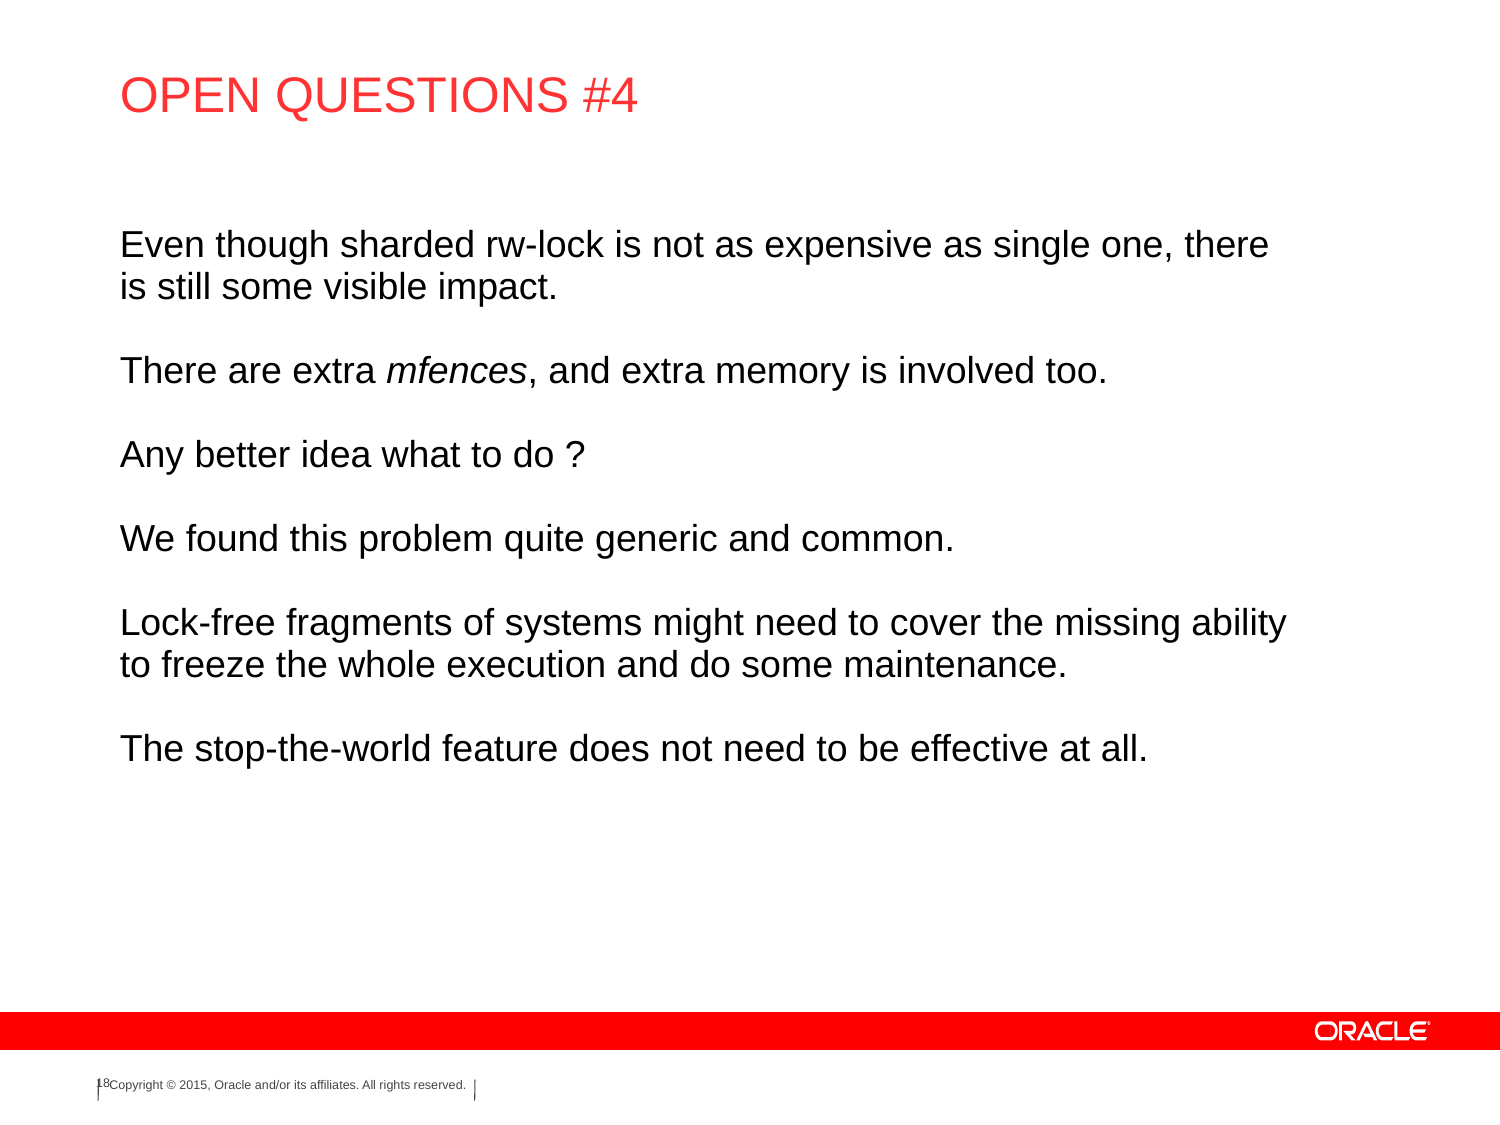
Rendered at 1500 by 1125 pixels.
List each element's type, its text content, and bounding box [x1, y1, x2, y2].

picture [0, 1012, 1500, 1050]
text_box OPEN QUESTIONS #4 [105, 60, 654, 131]
text_box Even though sharded rw-lock is not as expensive as single one, there is still some visible impact. There are extra mfences, and extra memory is involved too. Any better idea what to do ? We found this problem quite generic and common. Lock-free fragments of systems might need to cover the missing ability to freeze the whole execution and do some maintenance. The stop-the-world feature does not need to be effective at all. [105, 132, 1321, 987]
